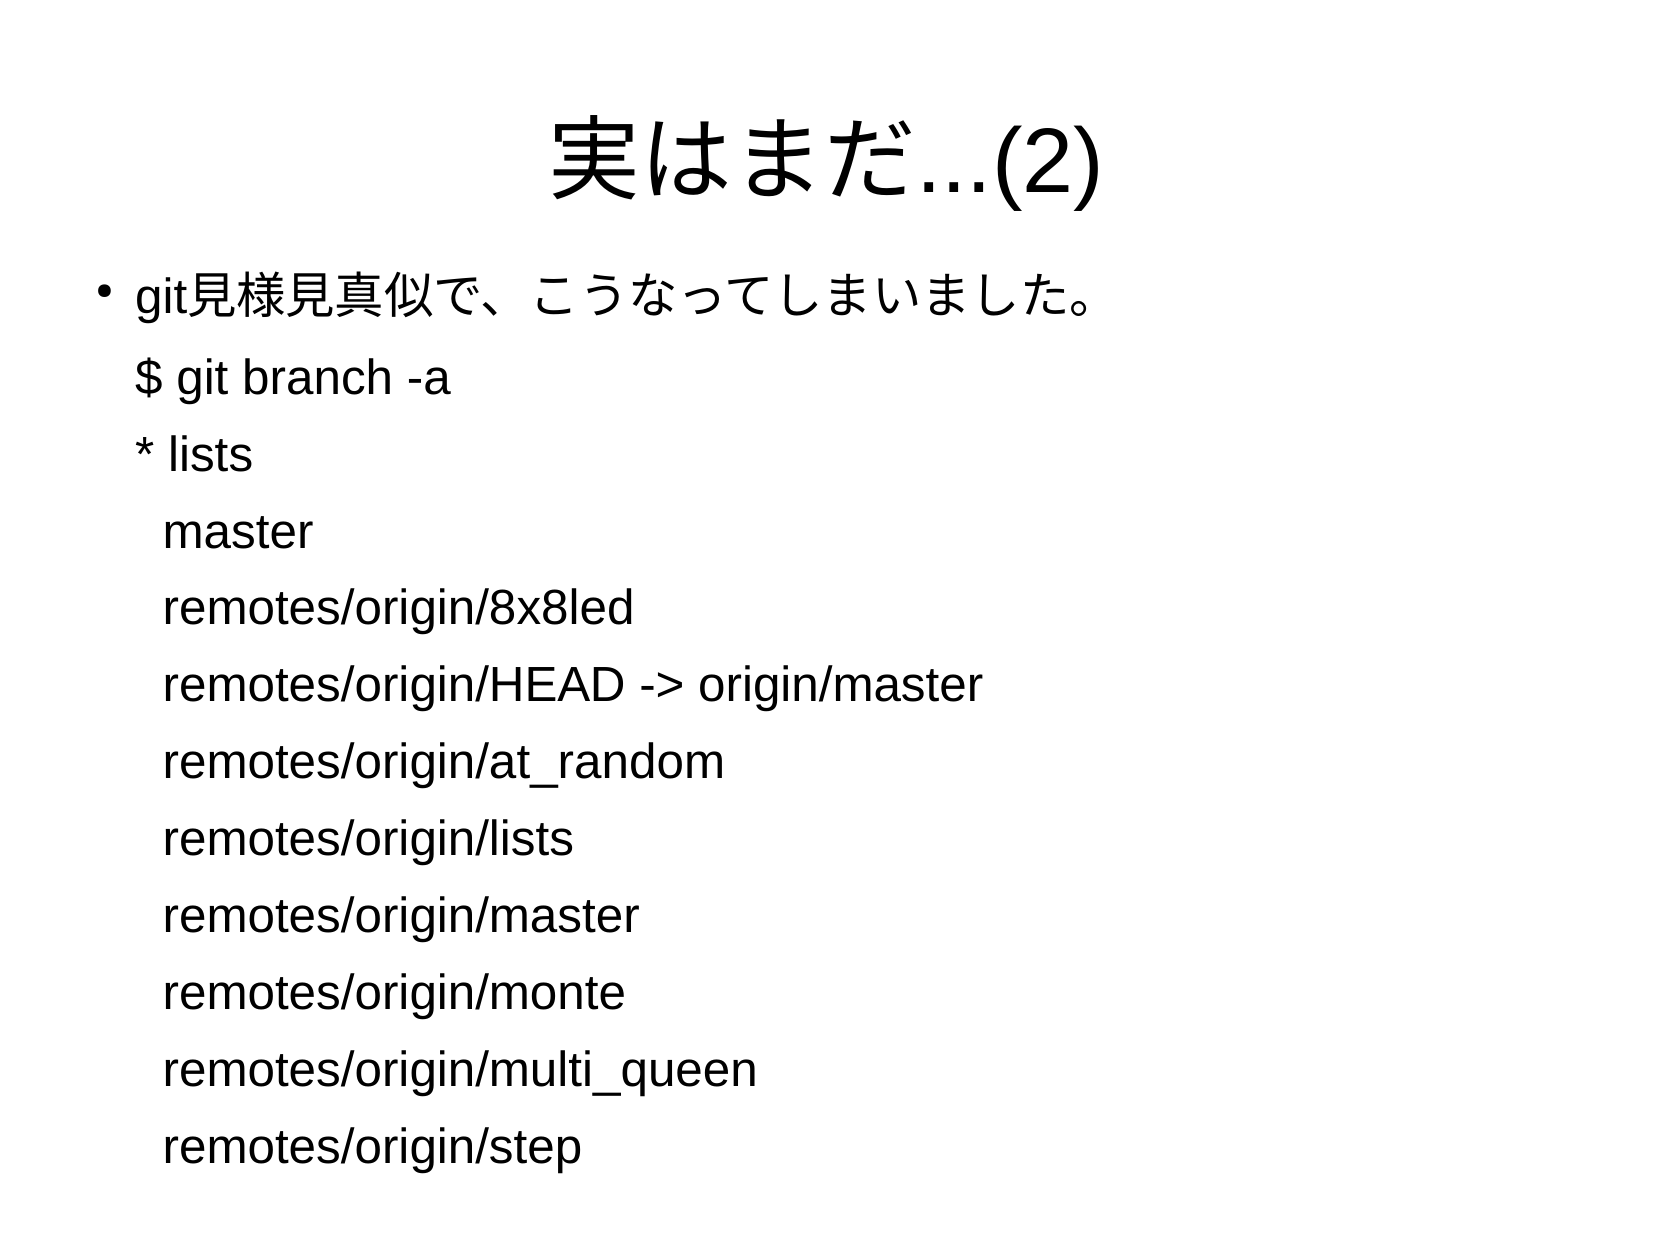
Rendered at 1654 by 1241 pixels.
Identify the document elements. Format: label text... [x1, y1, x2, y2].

list git見様見真似で、こうなってしまいました。 $ git branch -a * lists master remotes/origin/8x8led remotes/origin/HEAD -> origin/master remotes/origin/at_random remotes/origin/lists remotes/origin/master remotes/origin/monte remotes/origin/multi_queen remotes/origin/step [82, 256, 1123, 1182]
title 実はまだ...(2) [82, 49, 1571, 257]
